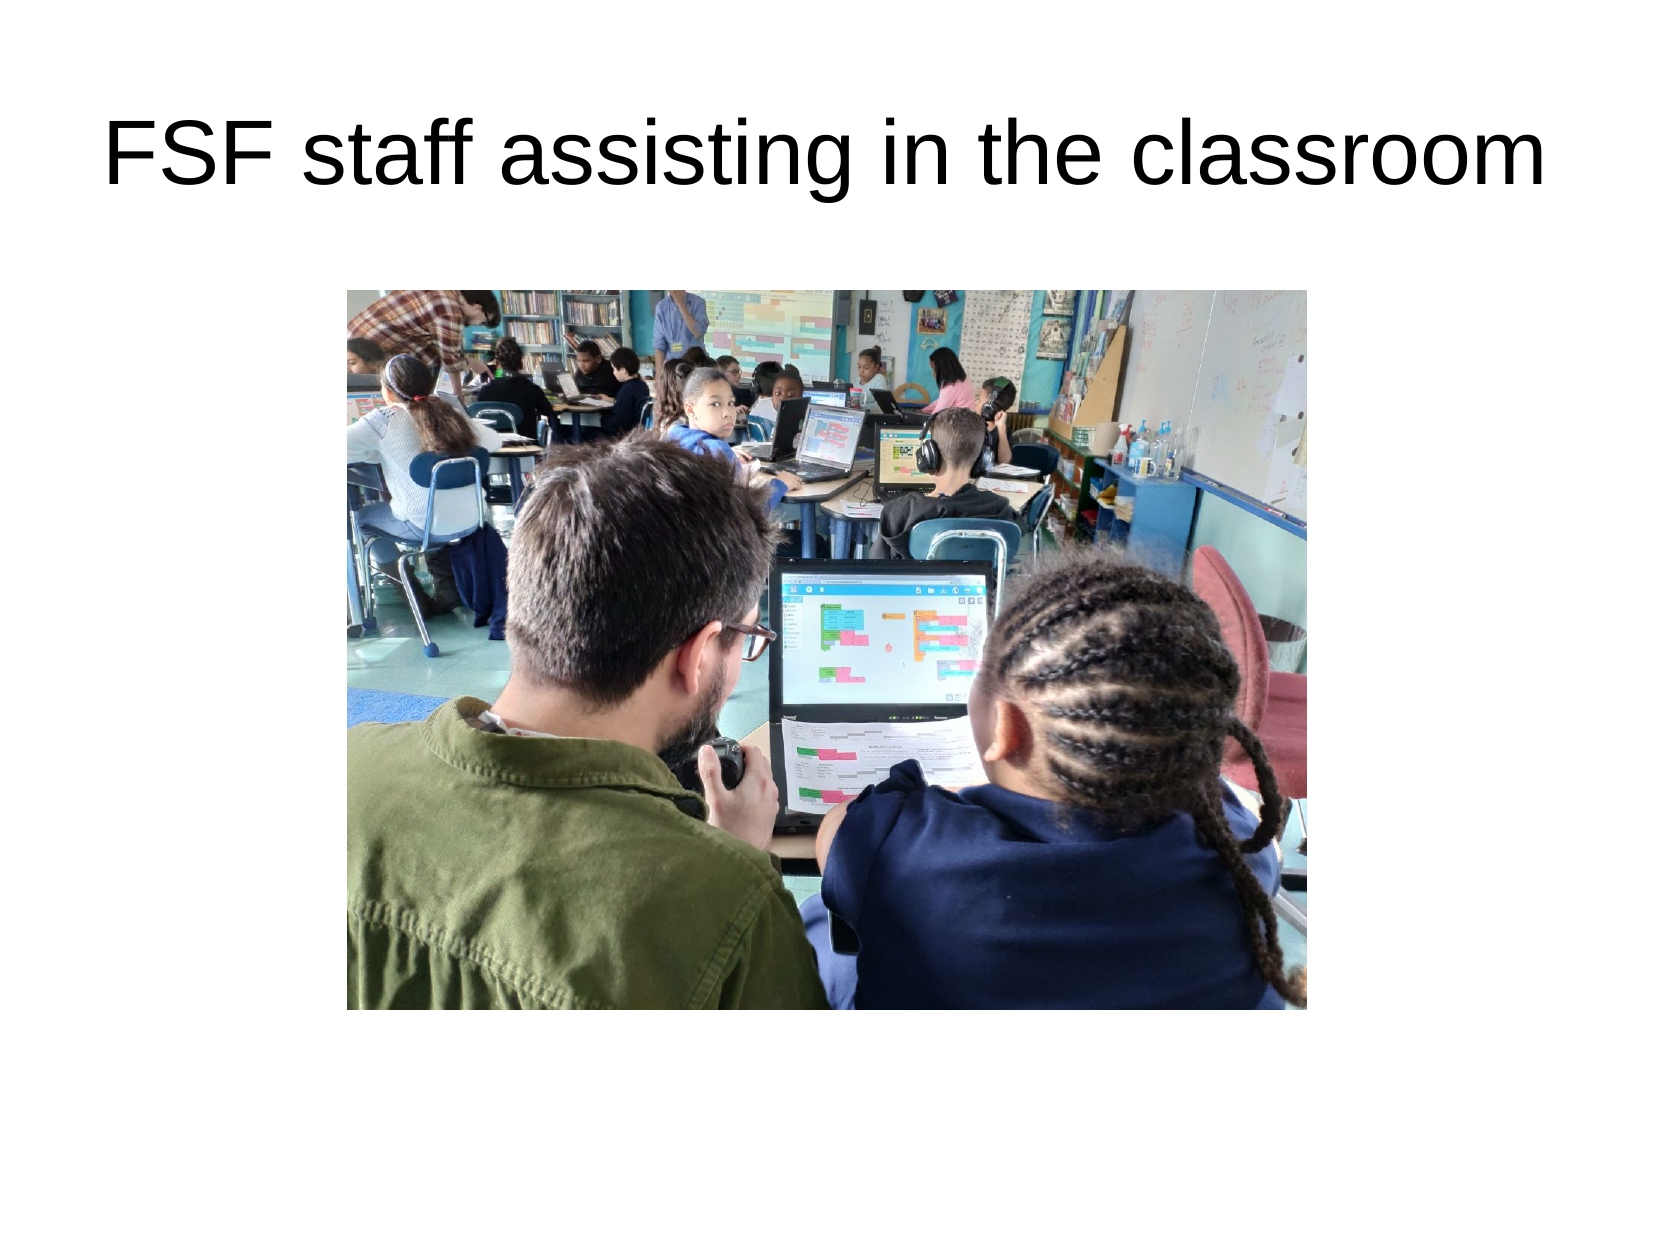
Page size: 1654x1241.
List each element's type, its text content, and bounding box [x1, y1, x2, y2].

title FSF staff assisting in the classroom [82, 49, 1571, 257]
picture [347, 290, 1307, 1010]
